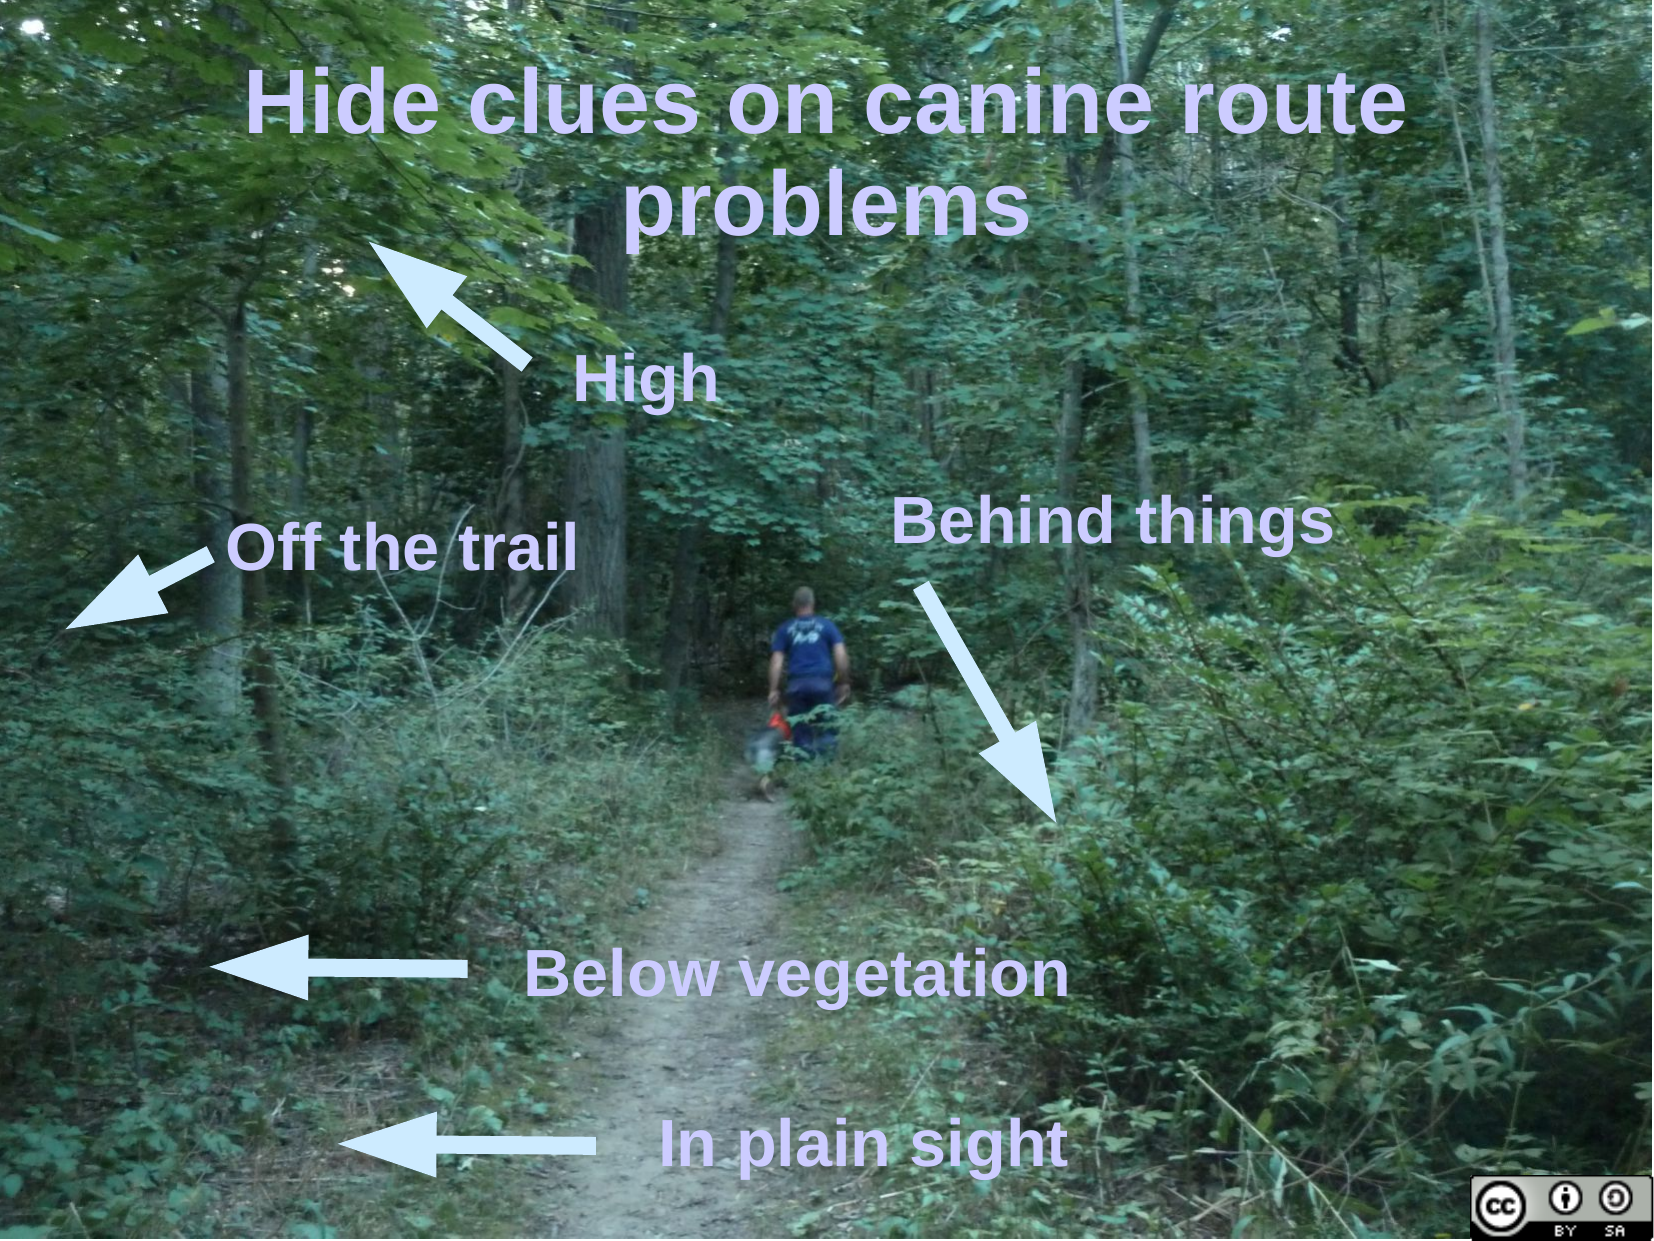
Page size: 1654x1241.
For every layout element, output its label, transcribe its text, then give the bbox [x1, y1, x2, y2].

text_box In plain sight [643, 1098, 1146, 1189]
text_box Off the trail [210, 502, 627, 593]
text_box Below vegetation [509, 928, 1134, 1018]
title Hide clues on canine route problems [82, 49, 1571, 257]
text_box Behind things [876, 475, 1381, 566]
text_box High [557, 333, 764, 424]
picture [0, 0, 1654, 1241]
